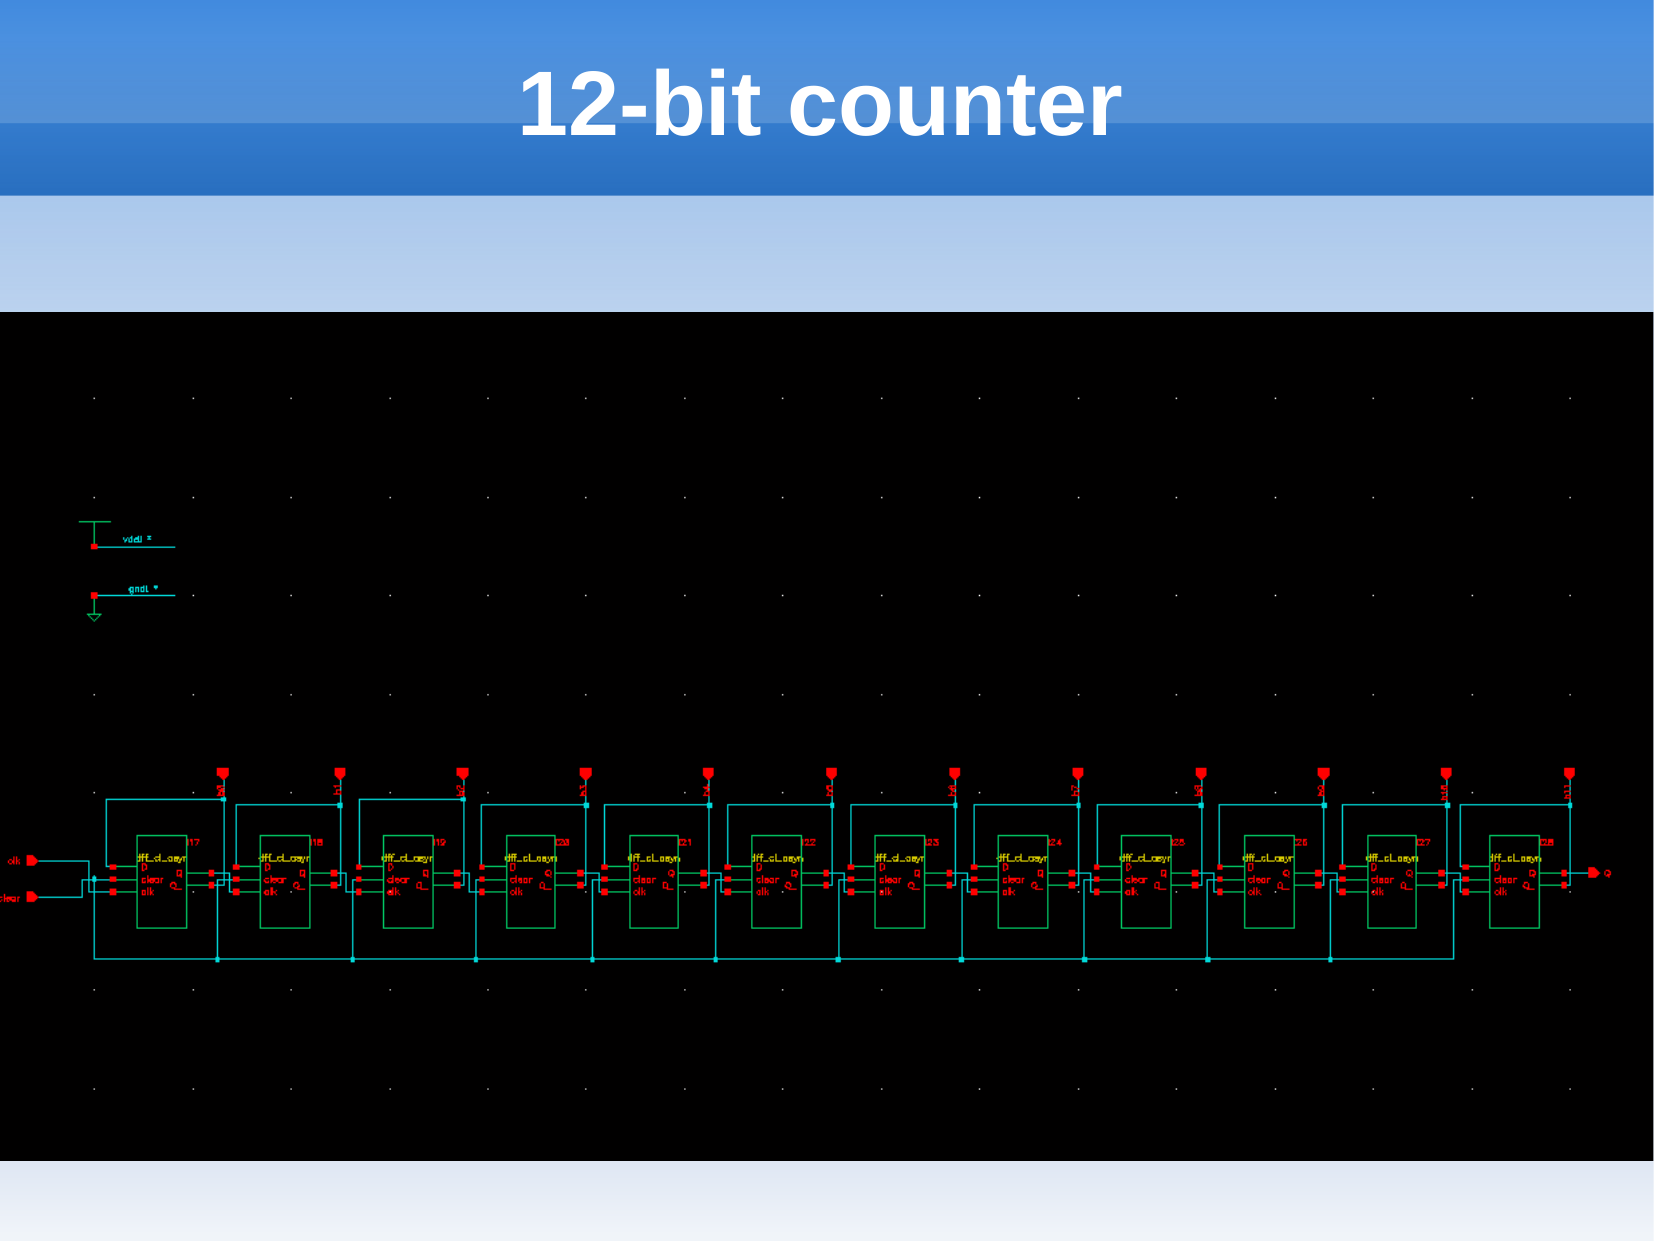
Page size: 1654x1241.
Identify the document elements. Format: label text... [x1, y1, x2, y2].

picture [0, 0, 1654, 1241]
title 12-bit counter [76, 0, 1565, 208]
